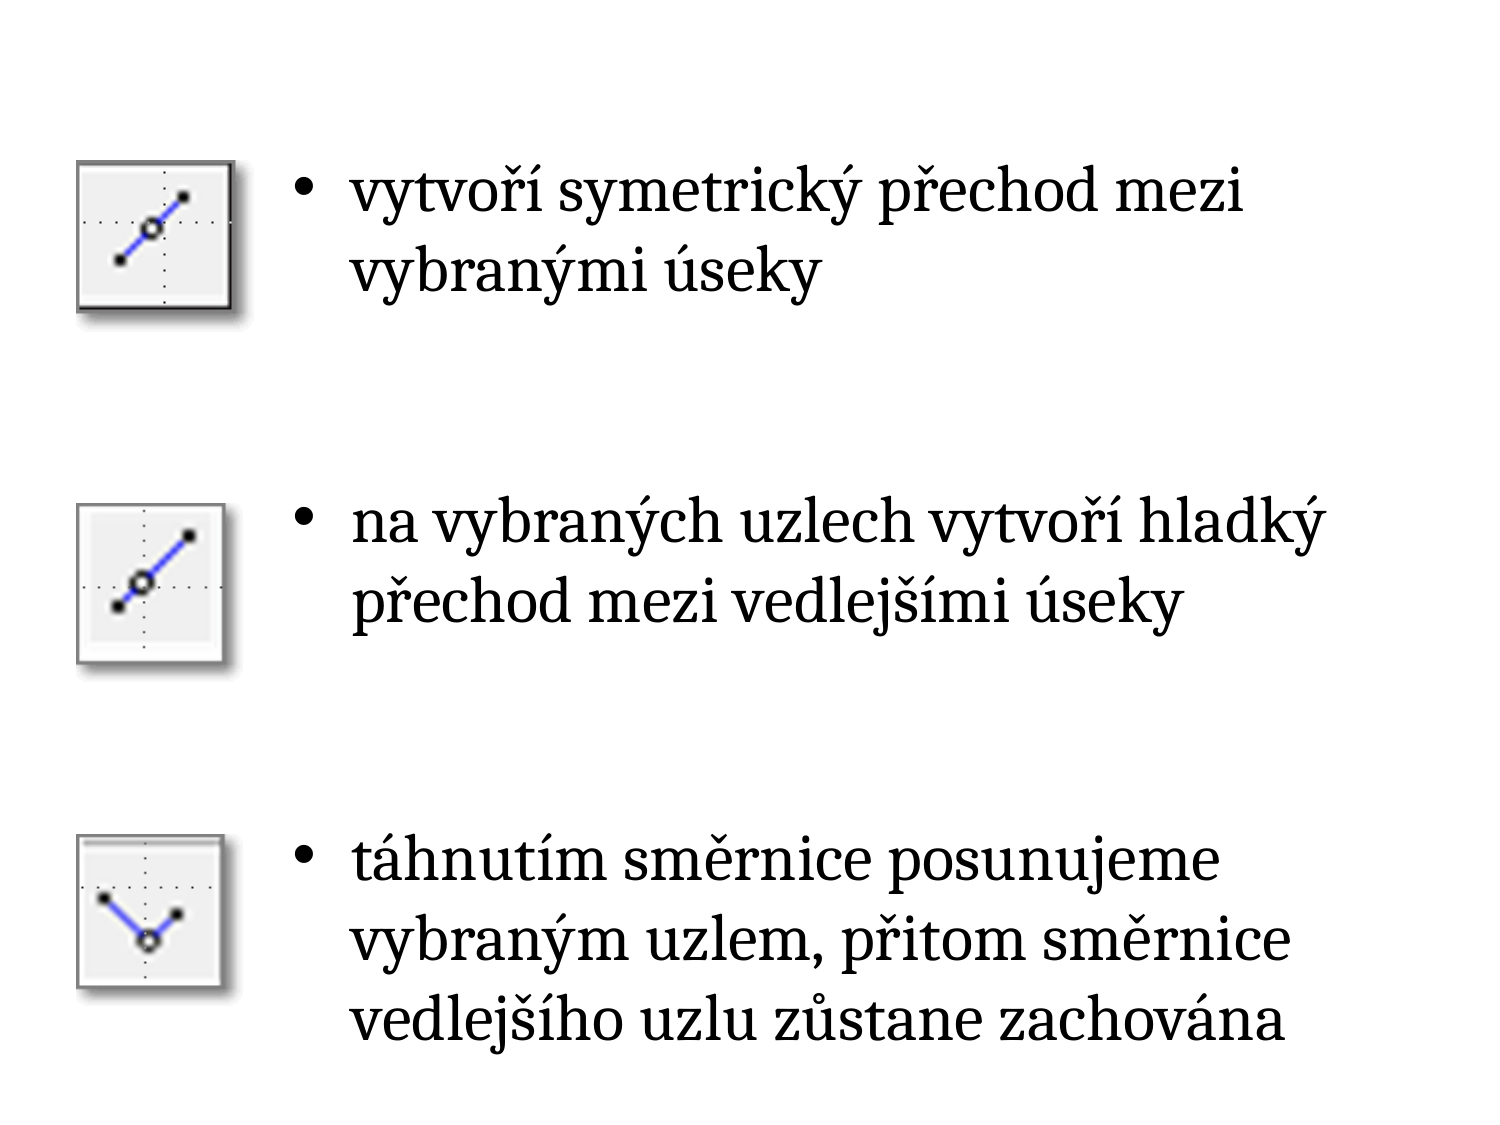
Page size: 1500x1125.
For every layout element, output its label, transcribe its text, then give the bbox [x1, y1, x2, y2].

text_box vytvoří symetrický přechod mezi vybranými úseky [277, 137, 1500, 313]
text_box táhnutím směrnice posunujeme vybraným uzlem, přitom směrnice vedlejšího uzlu zůstane zachována [277, 805, 1500, 1125]
text_box na vybraných uzlech vytvoří hladký přechod mezi vedlejšími úseky [277, 467, 1500, 644]
picture [76, 503, 243, 682]
picture [76, 834, 243, 1006]
picture [76, 160, 254, 333]
